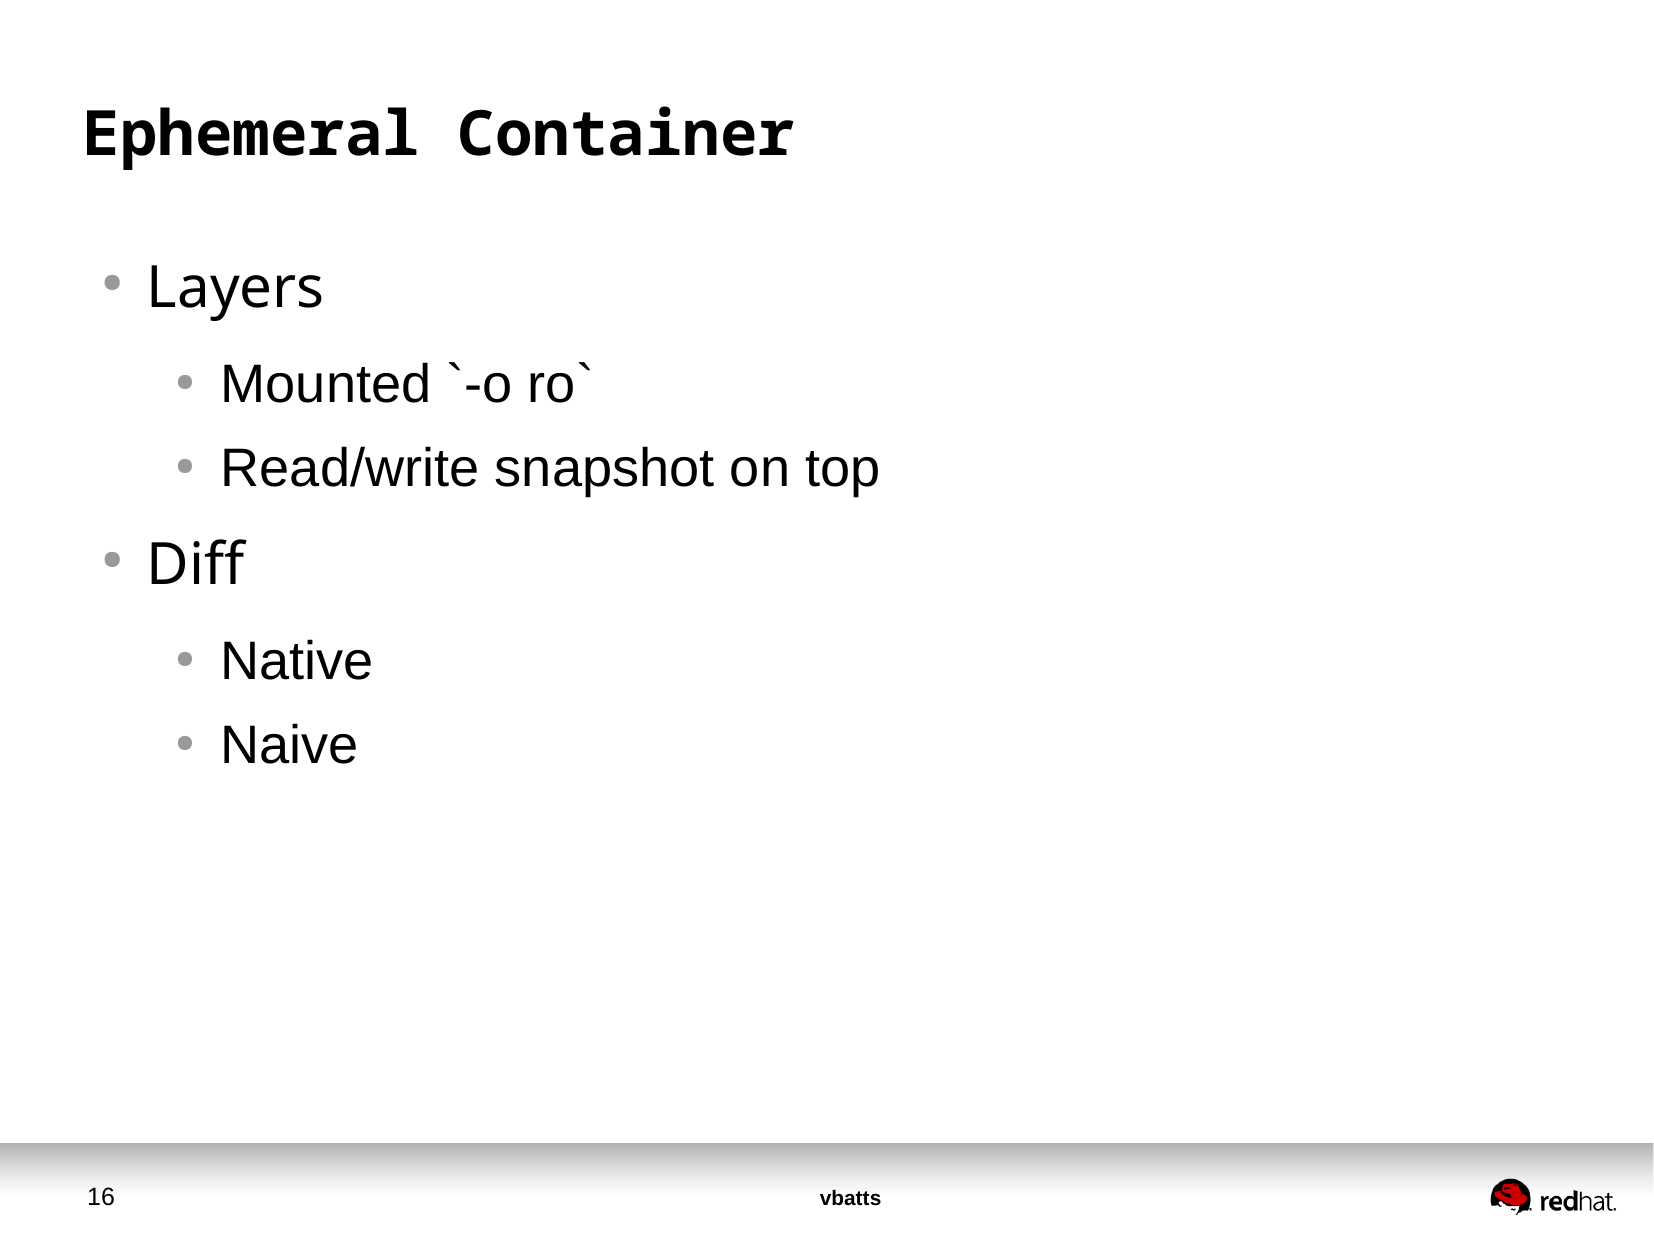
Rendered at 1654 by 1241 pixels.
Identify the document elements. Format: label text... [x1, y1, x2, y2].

title Ephemeral Container [82, 37, 1571, 226]
list Layers Mounted `-o ro` Read/write snapshot on top Diff Native Naive [86, 244, 1576, 1039]
picture [0, 1143, 1654, 1241]
